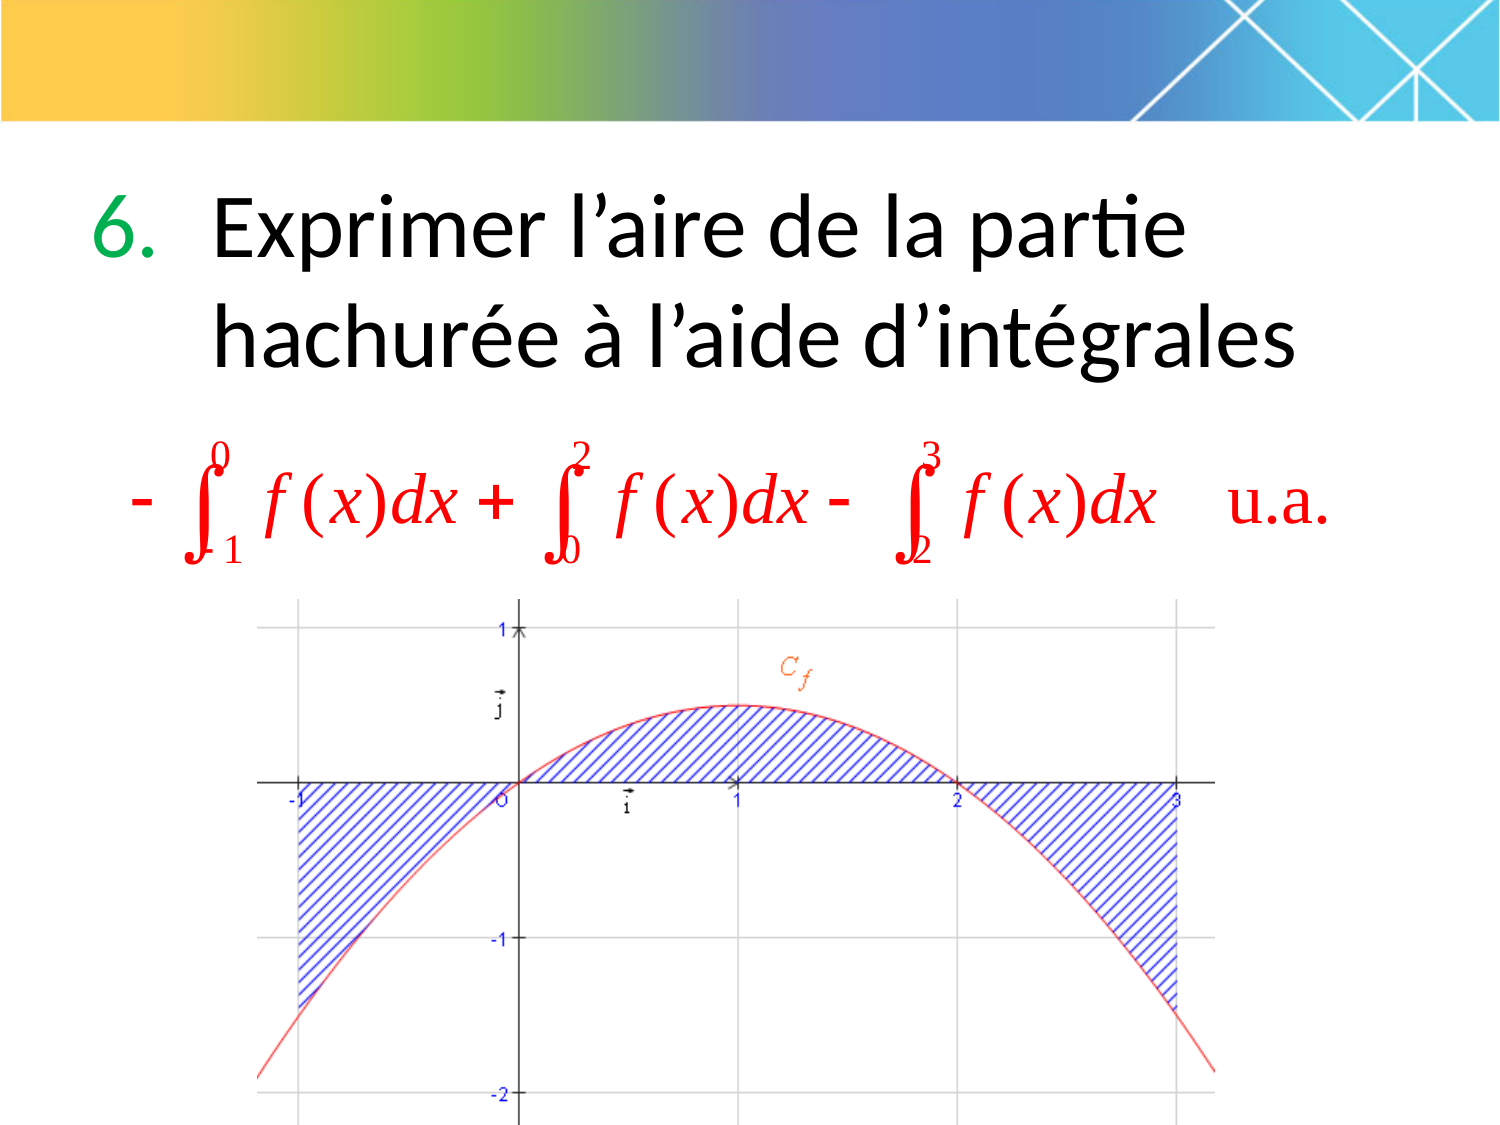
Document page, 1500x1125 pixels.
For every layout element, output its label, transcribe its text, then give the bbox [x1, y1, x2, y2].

chart [120, 421, 1339, 578]
picture [0, 0, 1500, 123]
title Exprimer l’aire de la partie hachurée à l’aide d’intégrales [75, 157, 1500, 393]
picture [257, 599, 1215, 1125]
